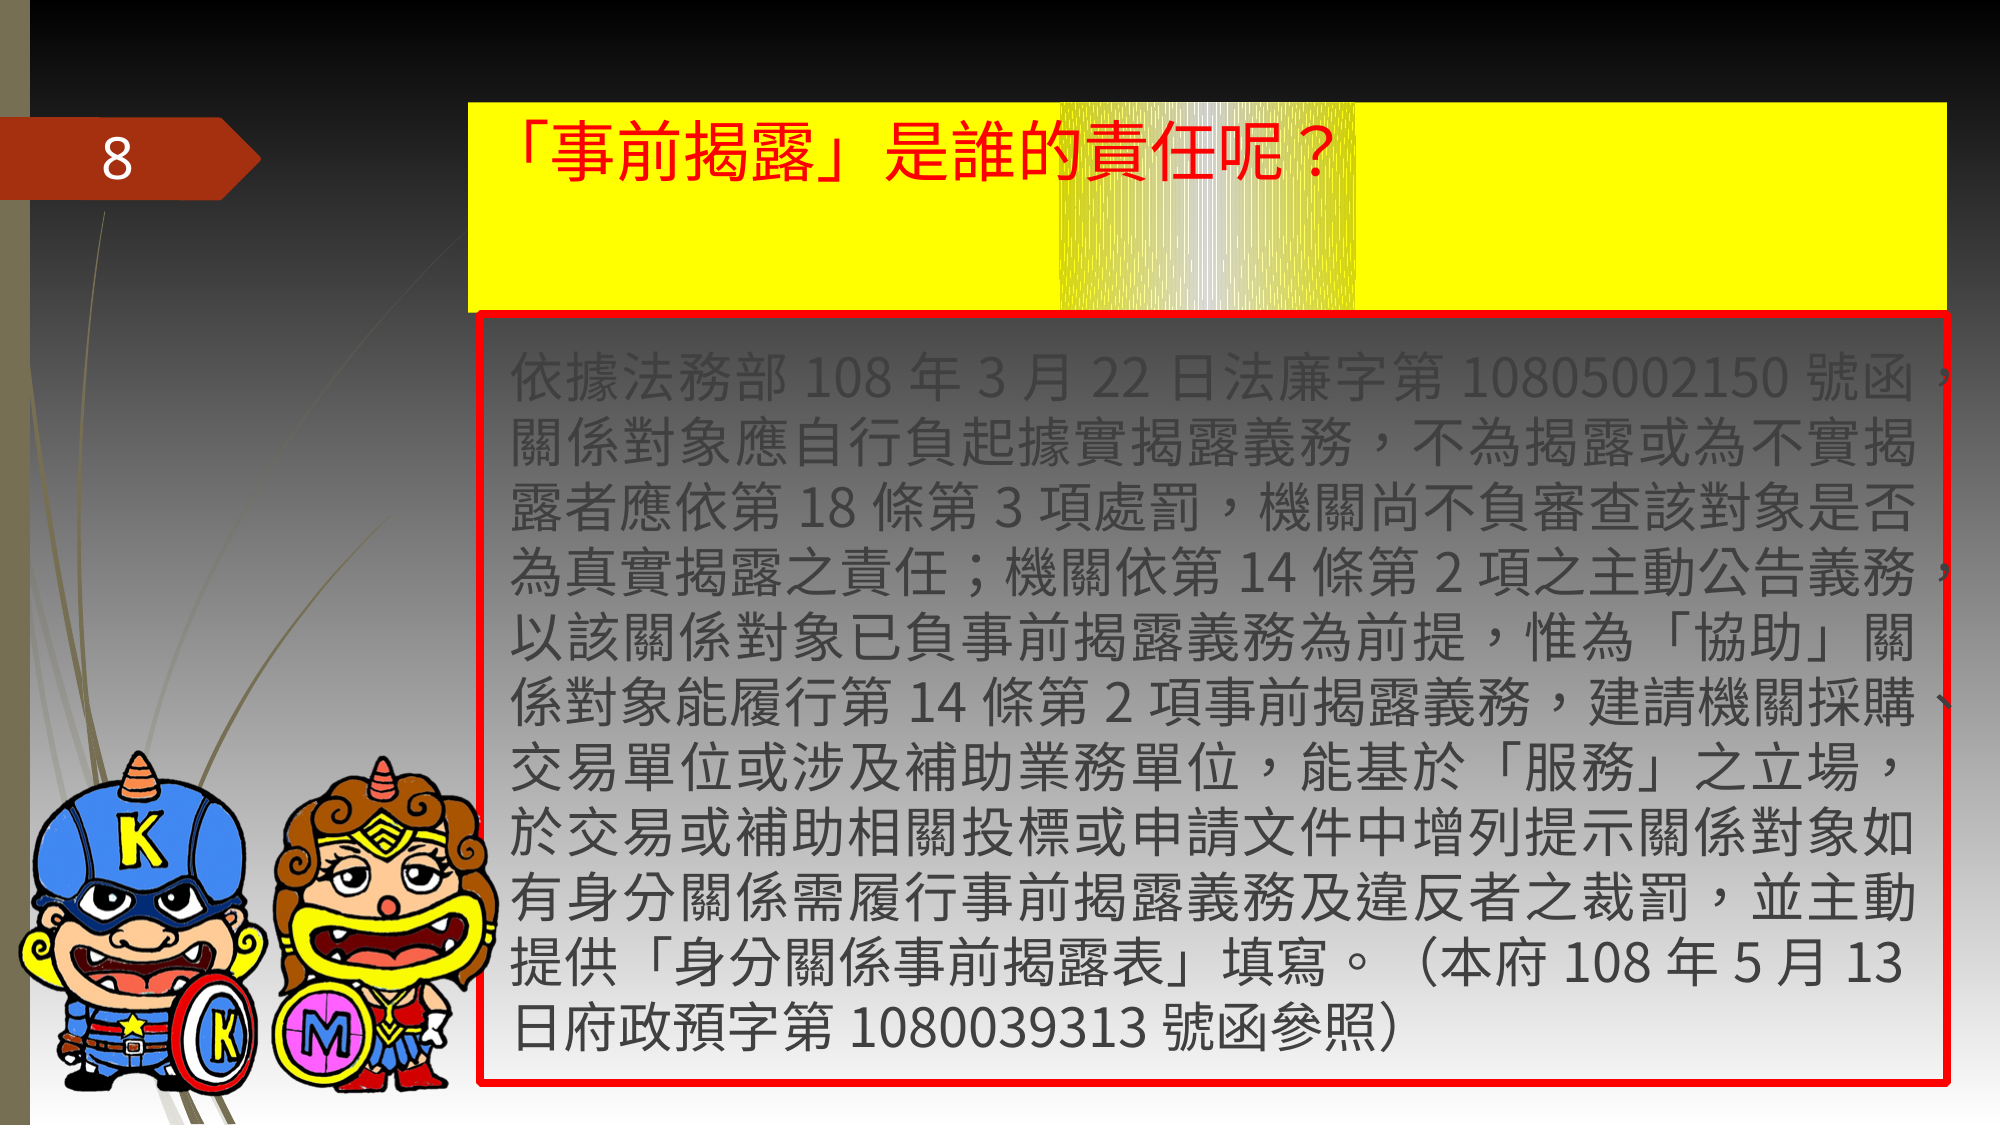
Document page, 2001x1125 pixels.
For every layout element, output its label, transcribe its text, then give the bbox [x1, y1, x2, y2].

picture [0, 745, 510, 1101]
title 「事前揭露」是誰的責任呢？ [468, 102, 1947, 313]
list 依據法務部108年3月22日法廉字第10805002150號函，關係對象應自行負起據實揭露義務，不為揭露或為不實揭露者應依第18條第3項處罰，機關尚不負審查該對象是否為真實揭露之責任；機關依第14條第2項之主動公告義務，以該關係對象已負事前揭露義務為前提，惟為「協助」關係對象能履行第14條第2項事前揭露義務，建請機關採購、交易單位或涉及補助業務單位，能基於「服務」之立場，於交易或補助相關投標或申請文件中增列提示關係對象如有身分關係需履行事前揭露義務及違反者之裁罰，並主動提供「身分關係事前揭露表」填寫。（本府108年5月13日府政預字第1080039313號函參照） [480, 313, 1947, 1084]
text_box 8 [86, 114, 199, 199]
